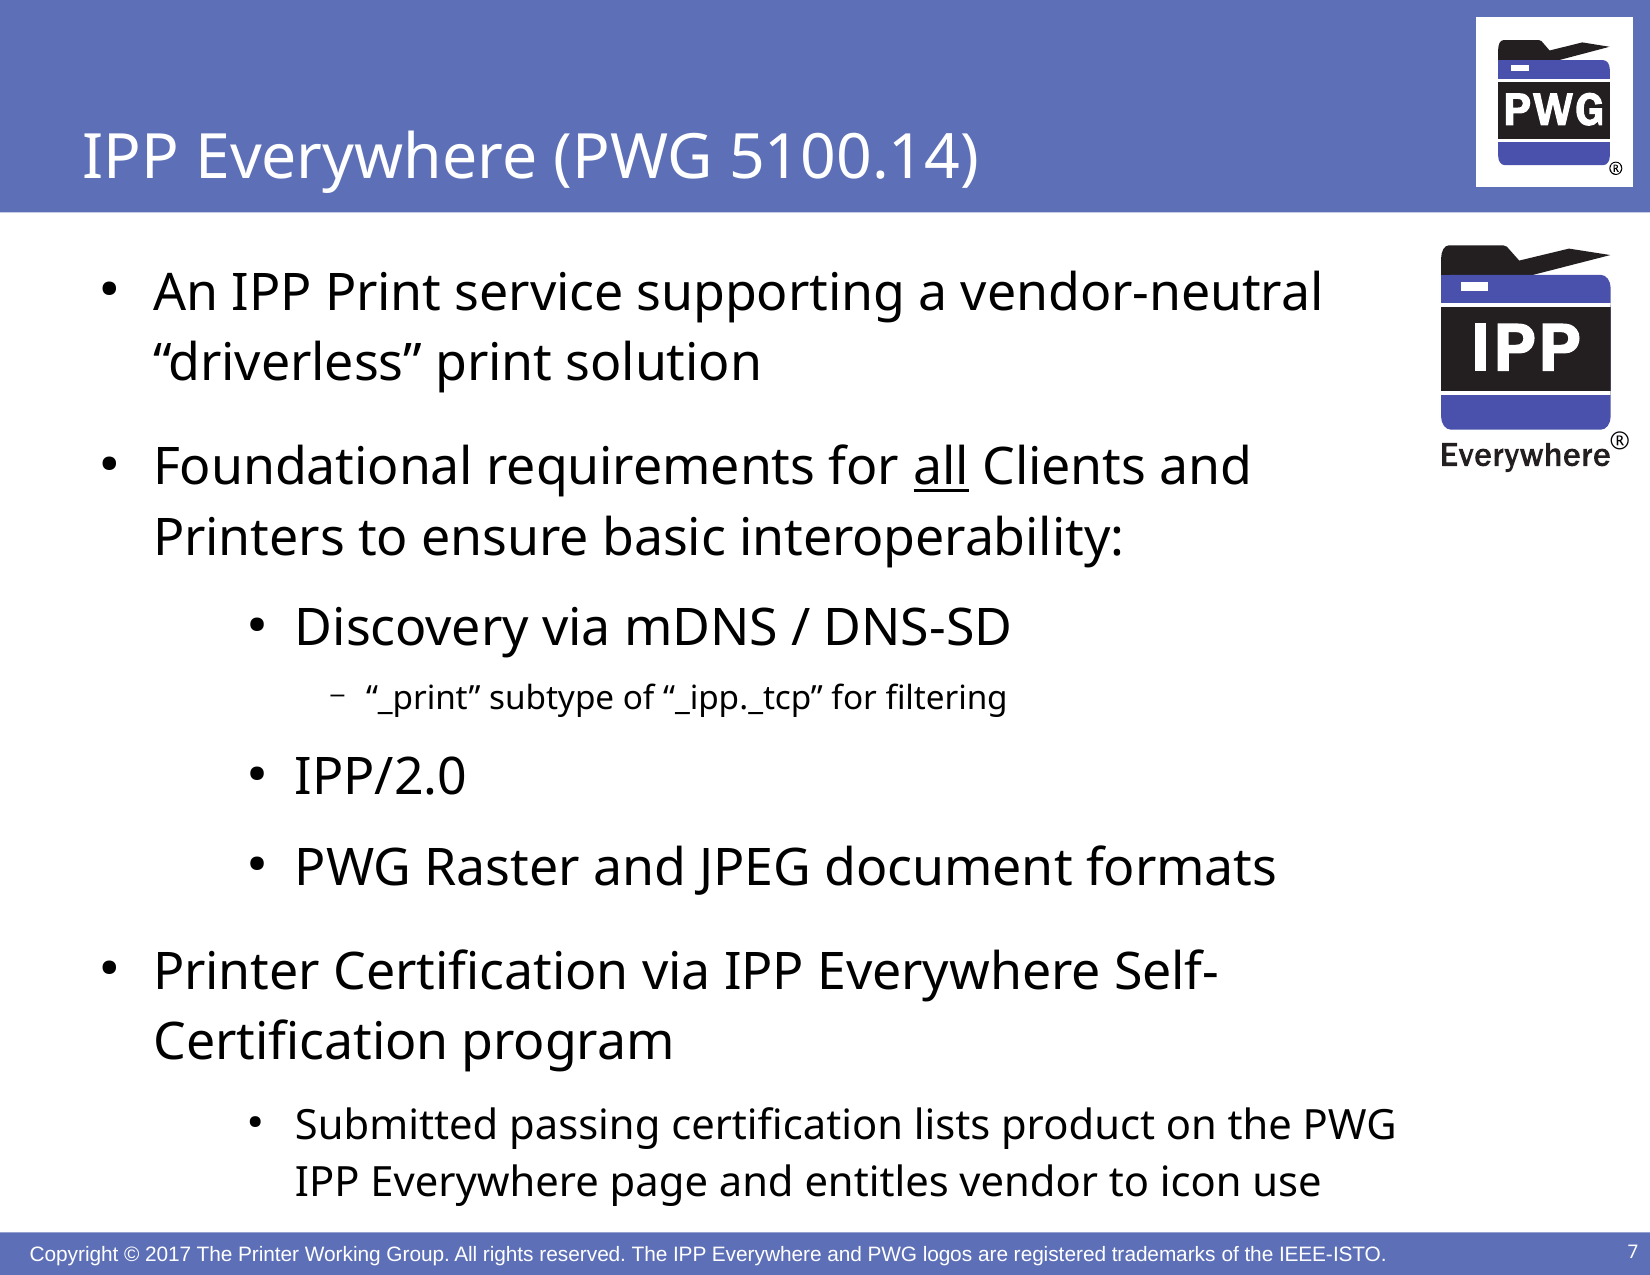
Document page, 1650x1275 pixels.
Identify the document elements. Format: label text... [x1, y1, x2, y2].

list An IPP Print service supporting a vendor-neutral “driverless” print solution Foundational requirements for all Clients and Printers to ensure basic interoperability: Discovery via mDNS / DNS-SD “_print” subtype of “_ipp._tcp” for filtering IPP/2.0 PWG Raster and JPEG document formats Printer Certification via IPP Everywhere Self-Certification program Submitted passing certification lists product on the PWG IPP Everywhere page and entitles vendor to icon use [82, 254, 1426, 1233]
title IPP Everywhere (PWG 5100.14) [82, 8, 1449, 198]
picture [1407, 217, 1646, 496]
